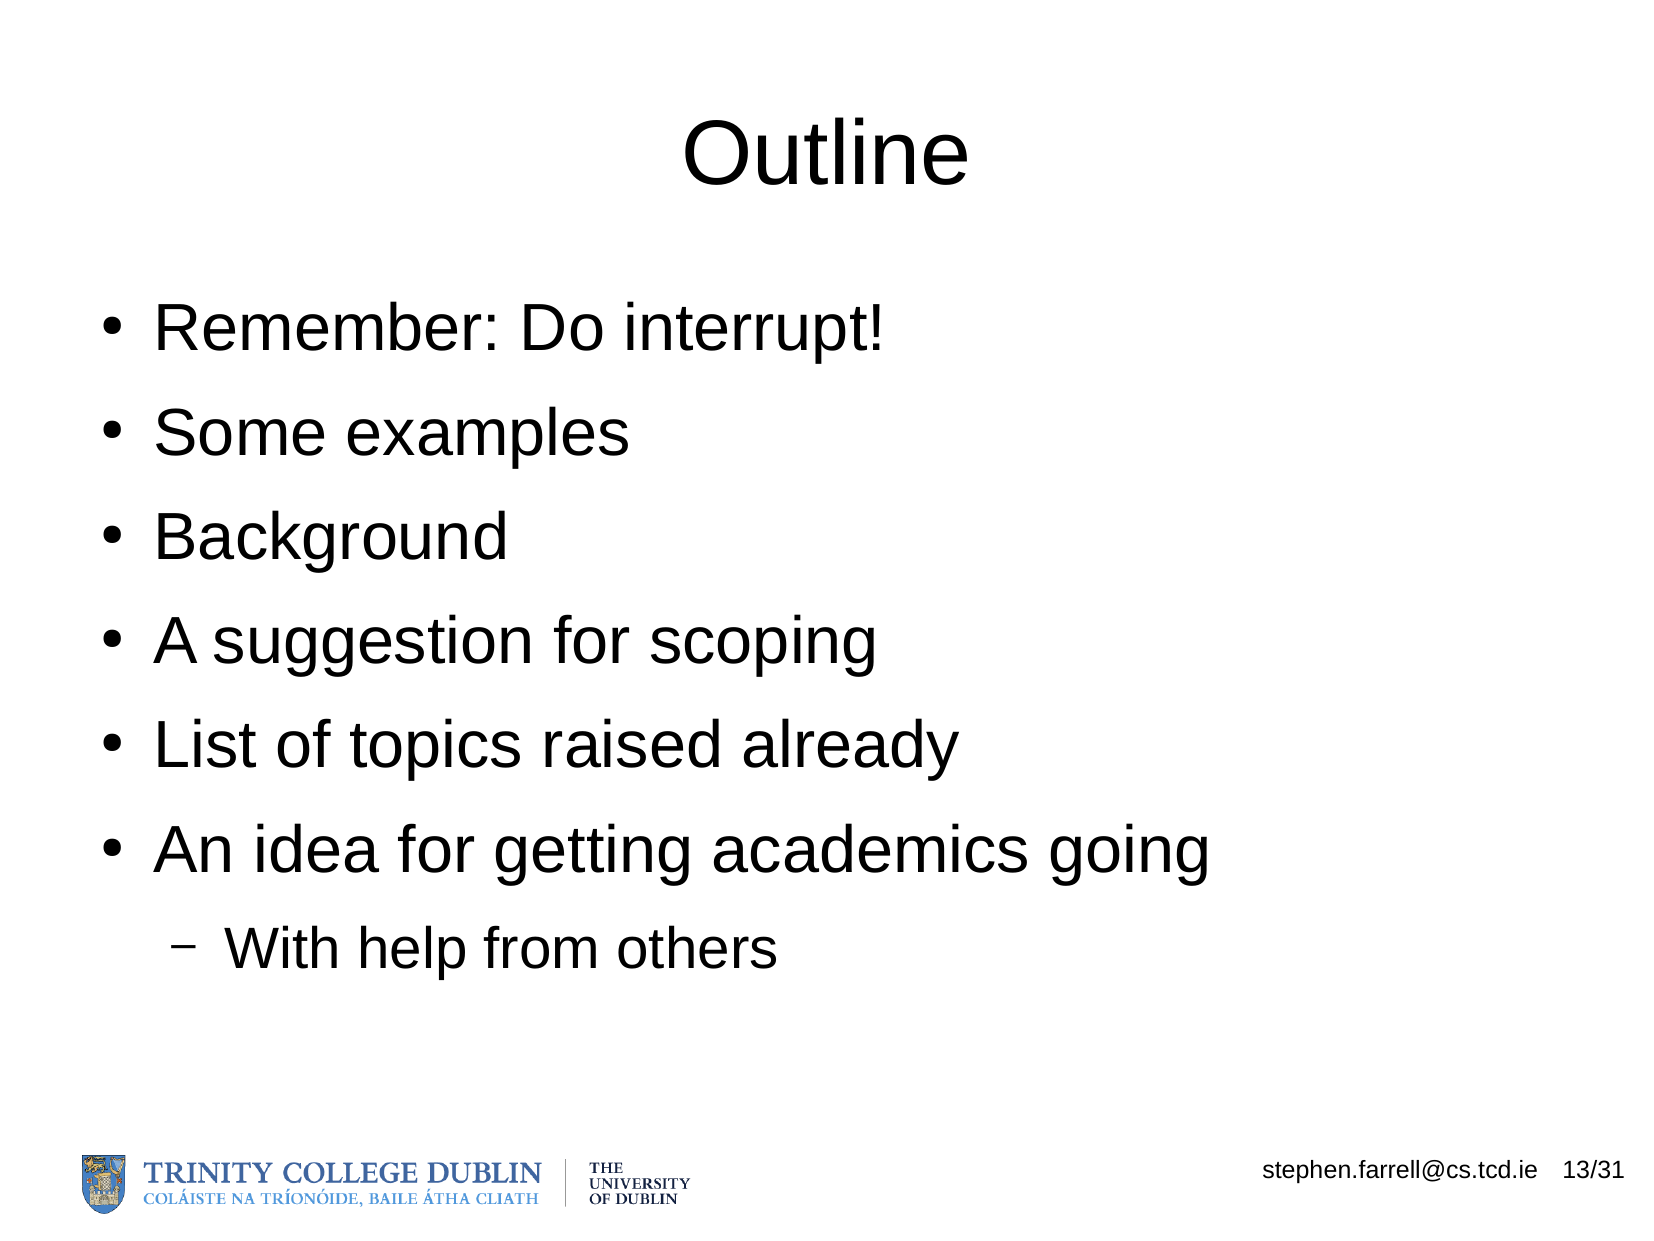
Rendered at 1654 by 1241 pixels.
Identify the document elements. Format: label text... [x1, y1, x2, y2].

list Remember: Do interrupt! Some examples Background A suggestion for scoping List of topics raised already An idea for getting academics going With help from others [82, 290, 1571, 1010]
title Outline [82, 49, 1571, 257]
picture [82, 1155, 694, 1214]
